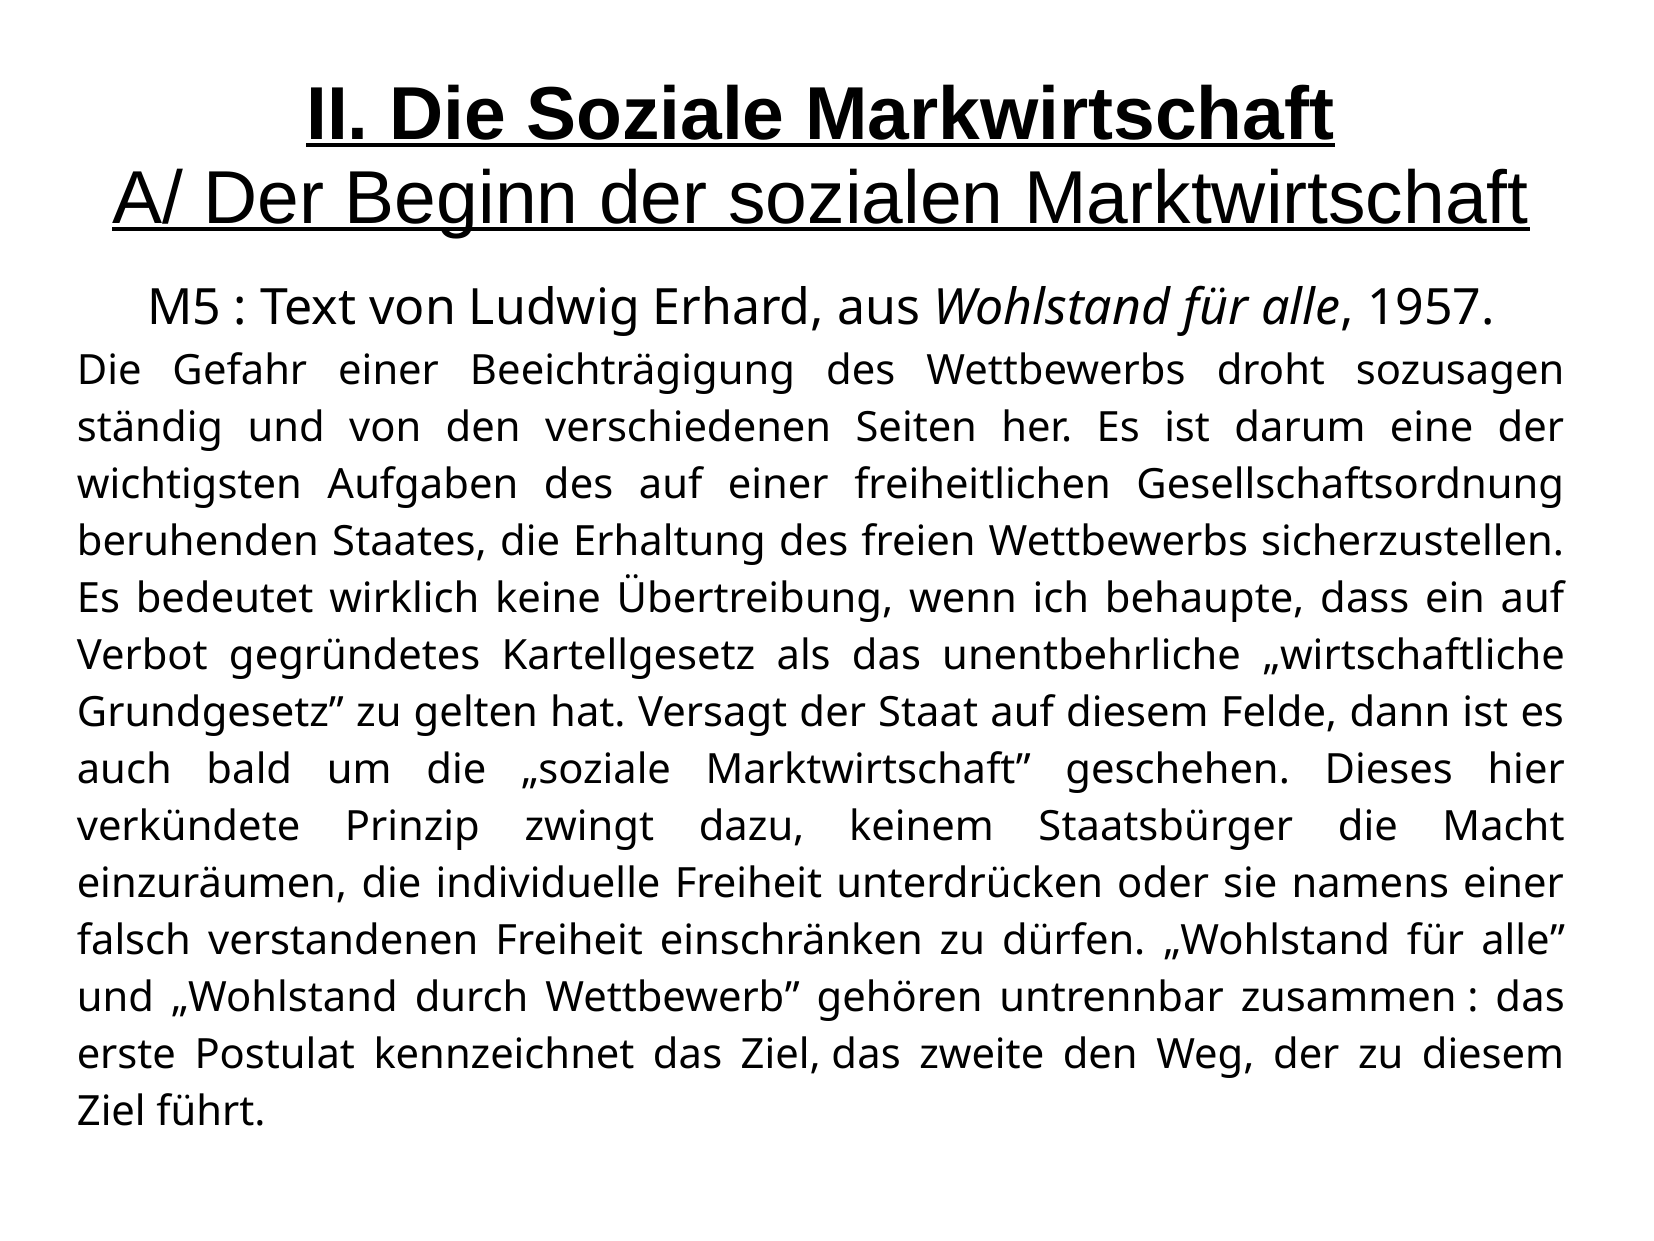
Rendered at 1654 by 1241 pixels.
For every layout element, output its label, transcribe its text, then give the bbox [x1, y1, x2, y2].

subtitle M5 : Text von Ludwig Erhard, aus Wohlstand für alle, 1957. Die Gefahr einer Beeichträgigung des Wettbewerbs droht sozusagen ständig und von den verschiedenen Seiten her. Es ist darum eine der wichtigsten Aufgaben des auf einer freiheitlichen Gesellschaftsordnung beruhenden Staates, die Erhaltung des freien Wettbewerbs sicherzustellen. Es bedeutet wirklich keine Übertreibung, wenn ich behaupte, dass ein auf Verbot gegründetes Kartellgesetz als das unentbehrliche „wirtschaftliche Grundgesetz” zu gelten hat. Versagt der Staat auf diesem Felde, dann ist es auch bald um die „soziale Marktwirtschaft” geschehen. Dieses hier verkündete Prinzip zwingt dazu, keinem Staatsbürger die Macht einzuräumen, die individuelle Freiheit unterdrücken oder sie namens einer falsch verstandenen Freiheit einschränken zu dürfen. „Wohlstand für alle” und „Wohlstand durch Wettbewerb” gehören untrennbar zusammen : das erste Postulat kennzeichnet das Ziel, das zweite den Weg, der zu diesem Ziel führt. [76, 263, 1565, 1146]
title II. Die Soziale Markwirtschaft A/ Der Beginn der sozialen Marktwirtschaft [76, 59, 1565, 252]
